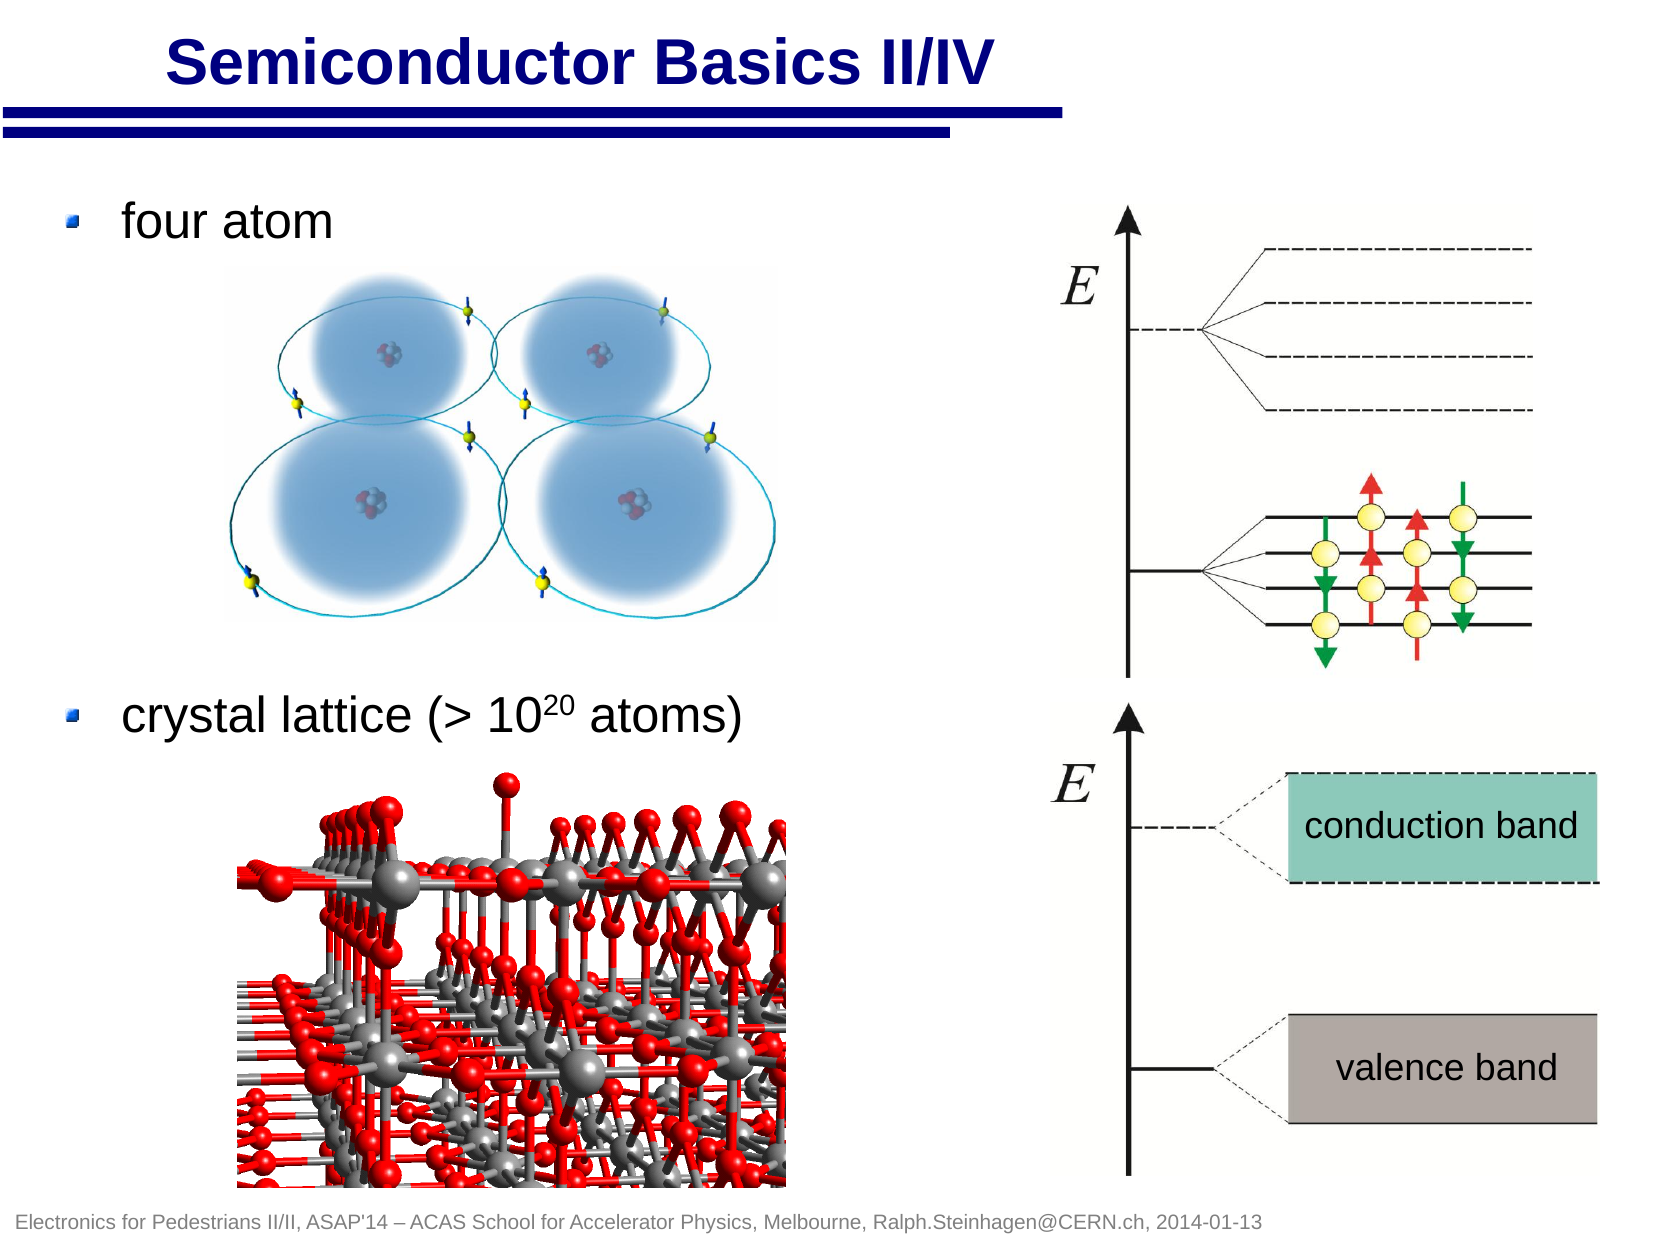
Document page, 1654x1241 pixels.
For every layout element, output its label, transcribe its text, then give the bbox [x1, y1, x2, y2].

text_box conduction band [1289, 797, 1594, 855]
picture [1050, 702, 1600, 1176]
text_box valence band [1321, 1039, 1573, 1096]
picture [1060, 204, 1533, 678]
picture [224, 266, 778, 622]
list four atom crystal lattice (> 1020 atoms) [65, 192, 1628, 1205]
title Semiconductor Basics II/IV [165, 0, 1323, 124]
picture [237, 757, 786, 1188]
